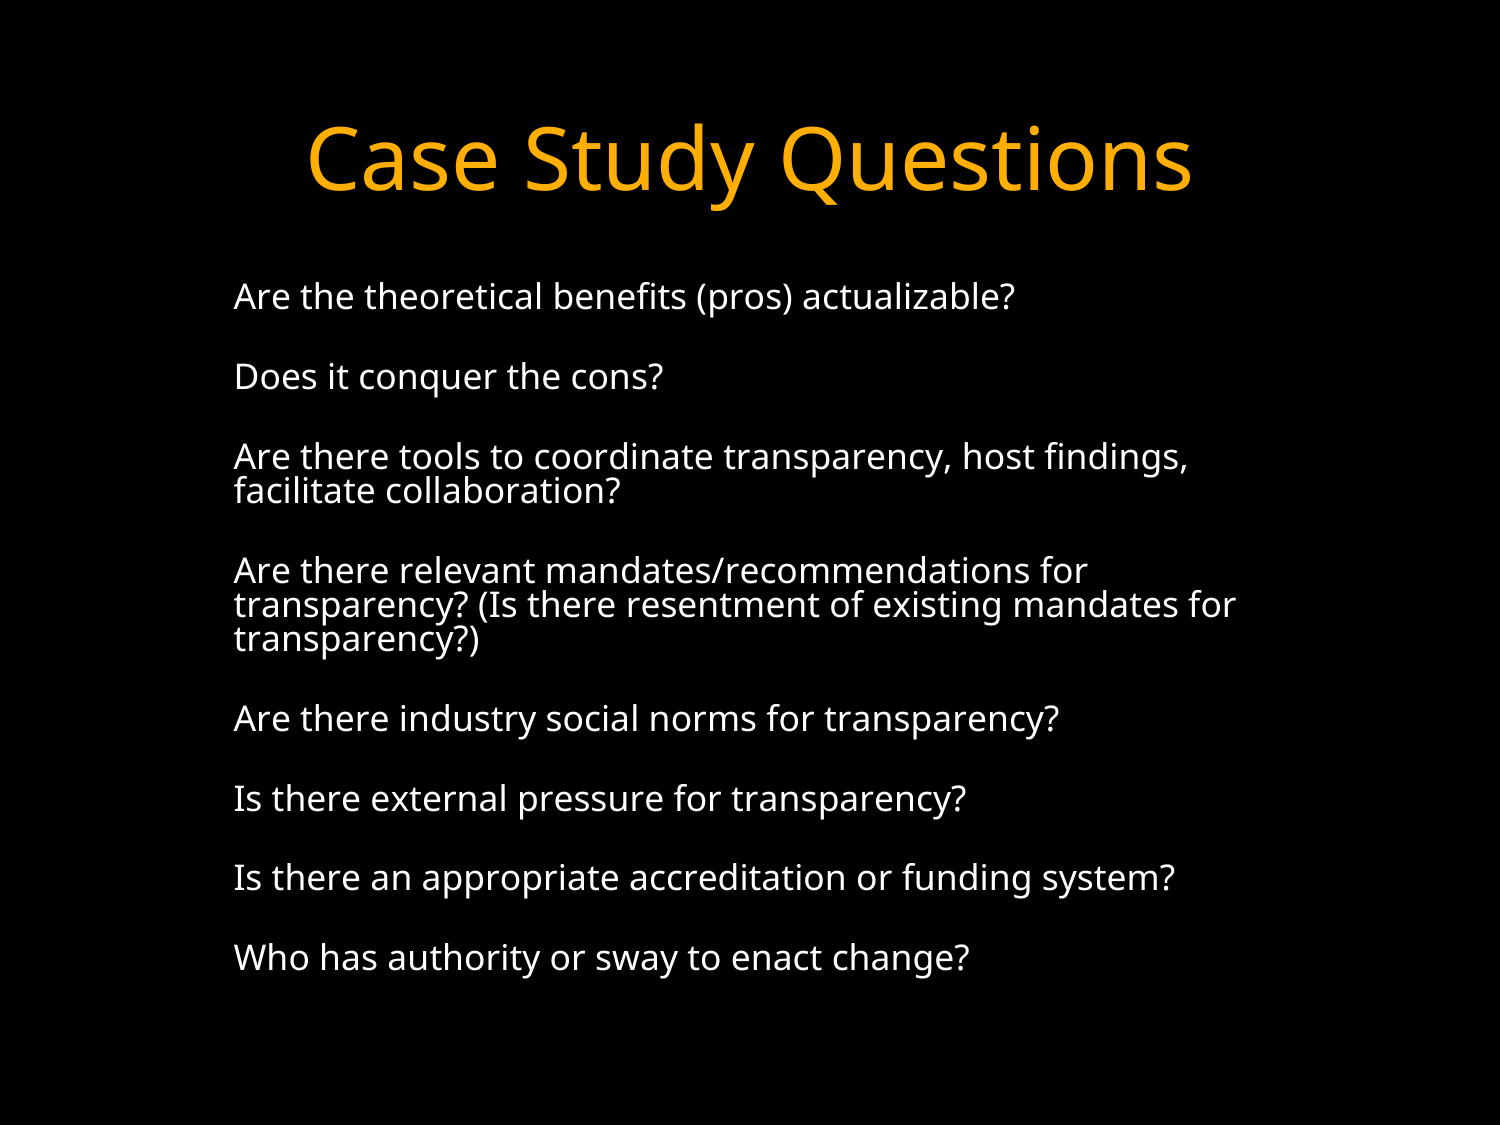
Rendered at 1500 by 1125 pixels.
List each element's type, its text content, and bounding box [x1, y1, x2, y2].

title Case Study Questions [100, 95, 1400, 226]
list Are the theoretical benefits (pros) actualizable? Does it conquer the cons? Are there tools to coordinate transparency, host findings, facilitate collaboration? Are there relevant mandates/recommendations for transparency? (Is there resentment of existing mandates for transparency?) Are there industry social norms for transparency? Is there external pressure for transparency? Is there an appropriate accreditation or funding system? Who has authority or sway to enact change? [162, 275, 1338, 1125]
